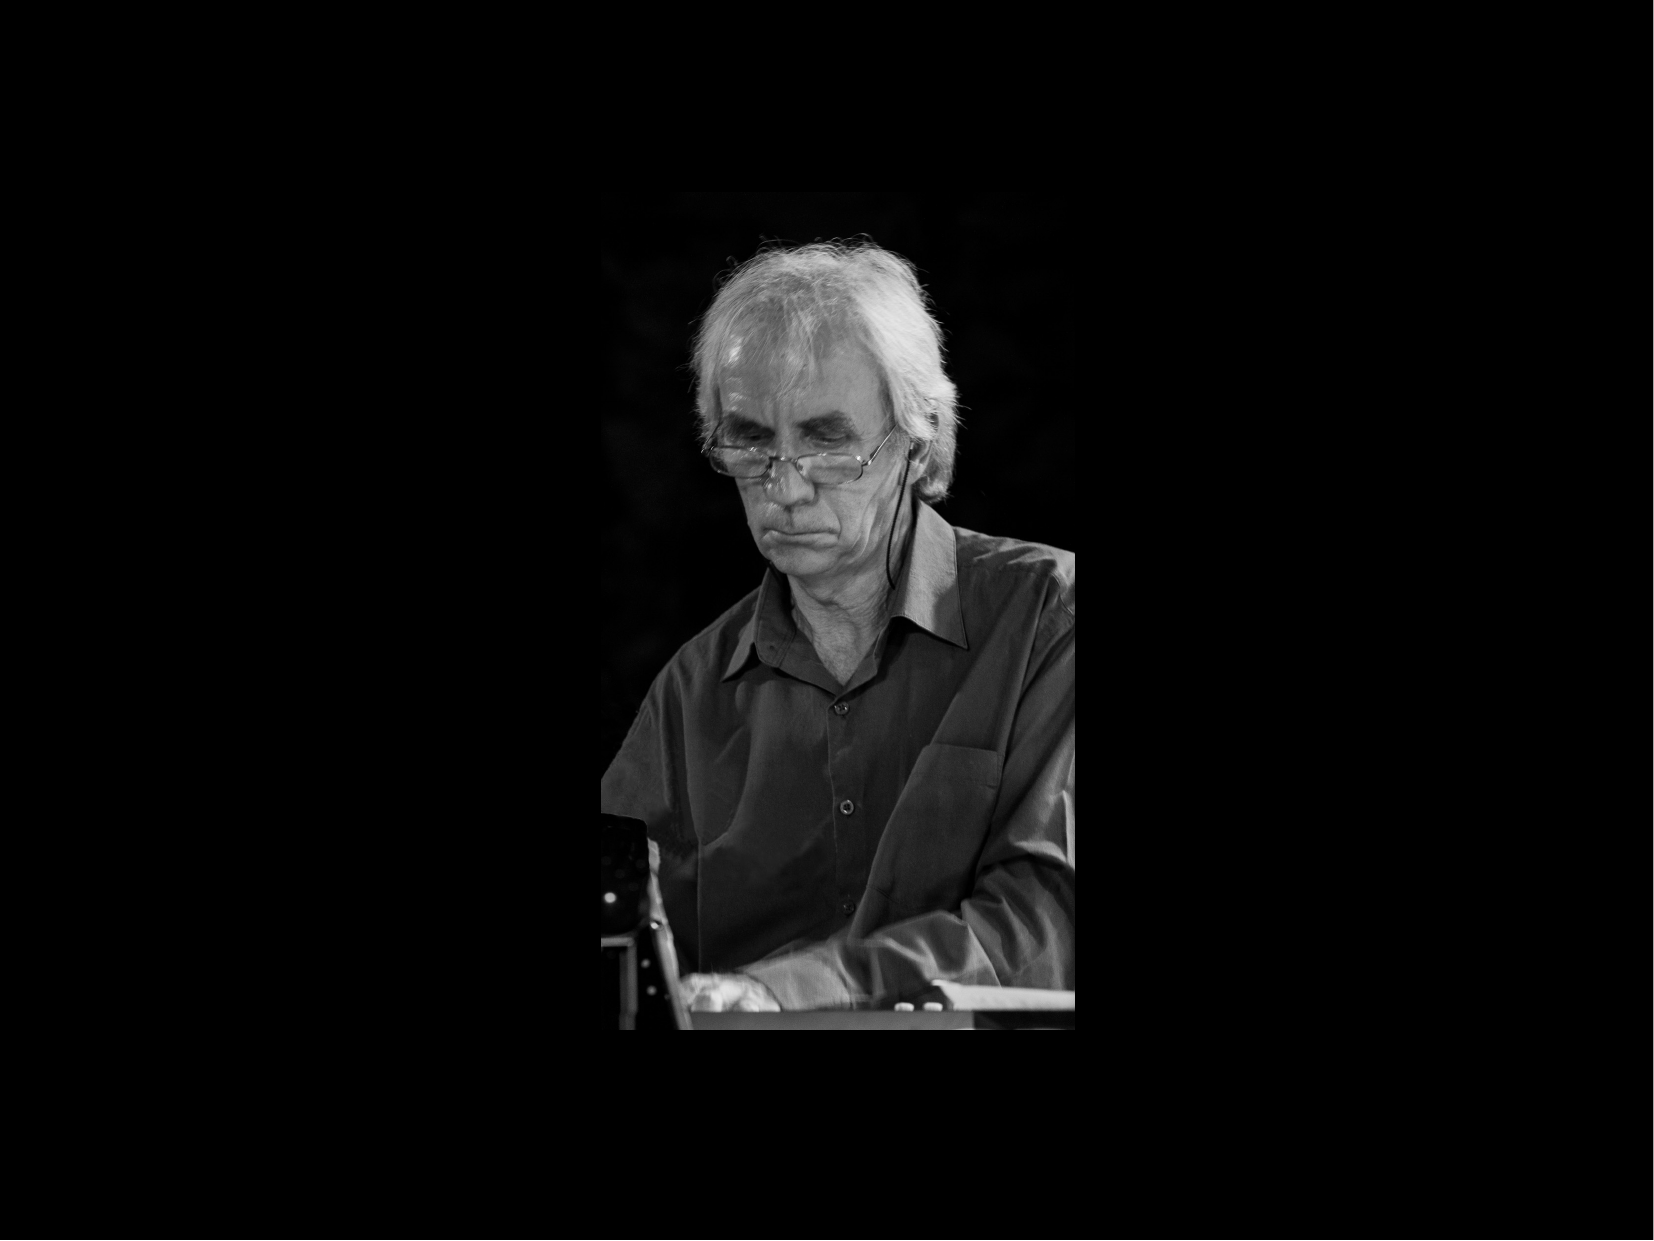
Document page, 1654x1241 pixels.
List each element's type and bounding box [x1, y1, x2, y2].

picture [601, 192, 1075, 1030]
